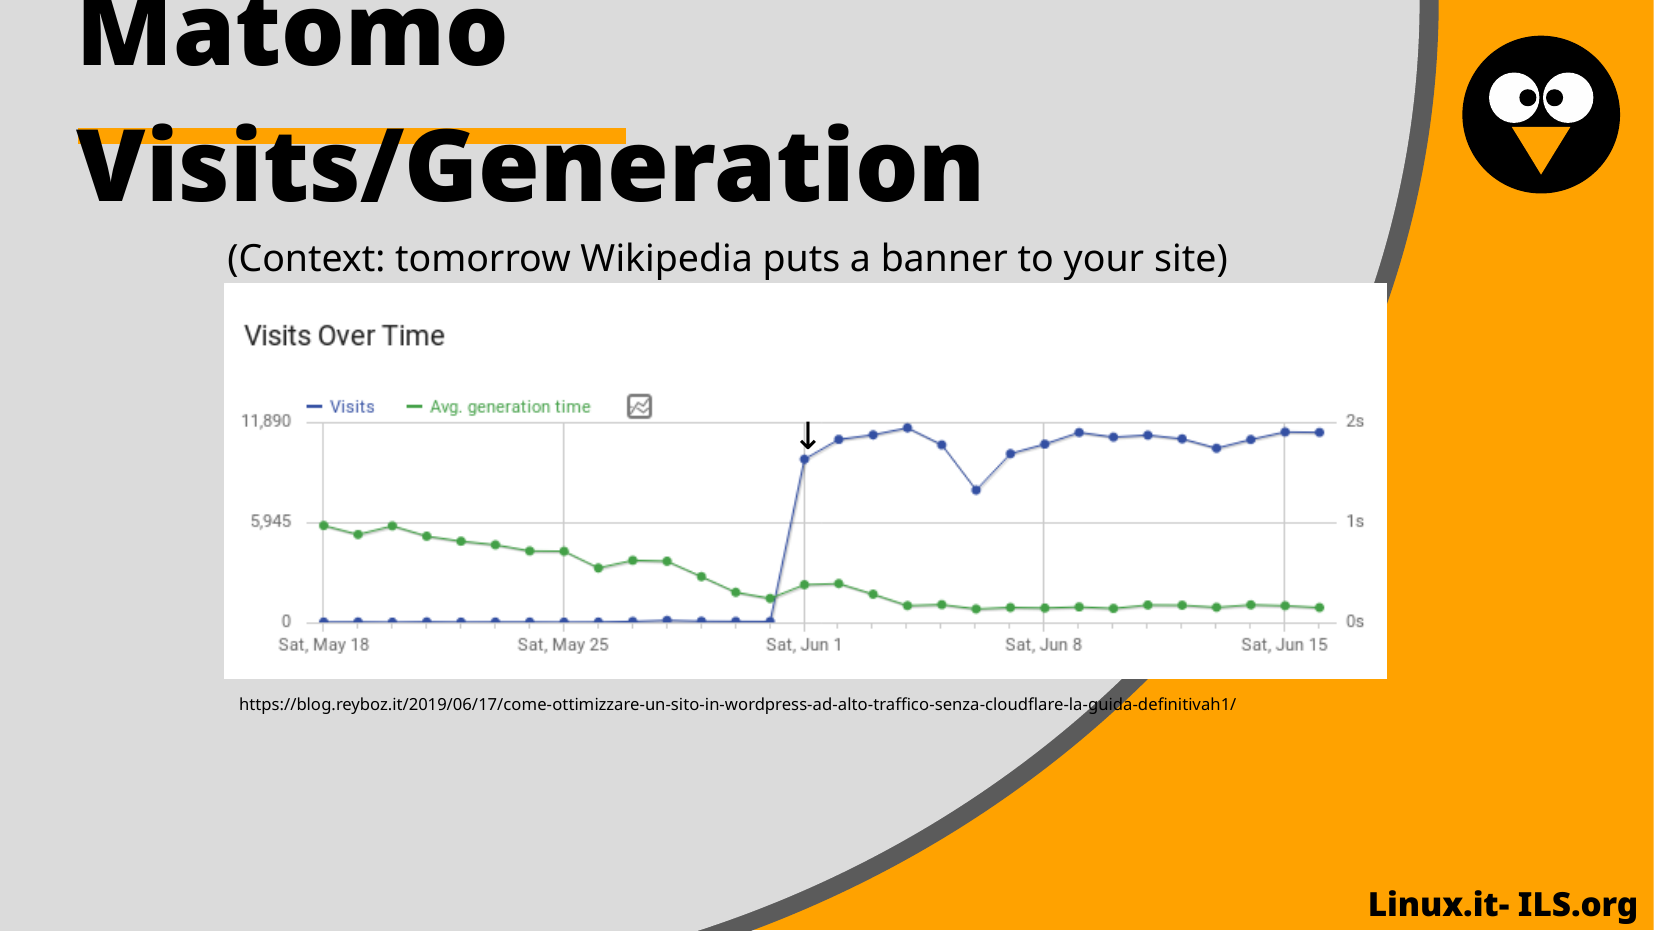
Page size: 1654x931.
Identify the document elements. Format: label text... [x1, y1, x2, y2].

text_box https://blog.reyboz.it/2019/06/17/come-ottimizzare-un-sito-in-wordpress-ad-alto-traffico-senza-cloudflare-la-guida-definitivah1/ [224, 685, 1430, 760]
picture [224, 283, 1387, 679]
text_box ↓ [777, 401, 839, 461]
title Matomo Visits/Generation [76, 0, 1347, 209]
text_box (Context: tomorrow Wikipedia puts a banner to your site) [212, 224, 1288, 416]
text_box Linux.it- ILS.org [1346, 874, 1654, 927]
